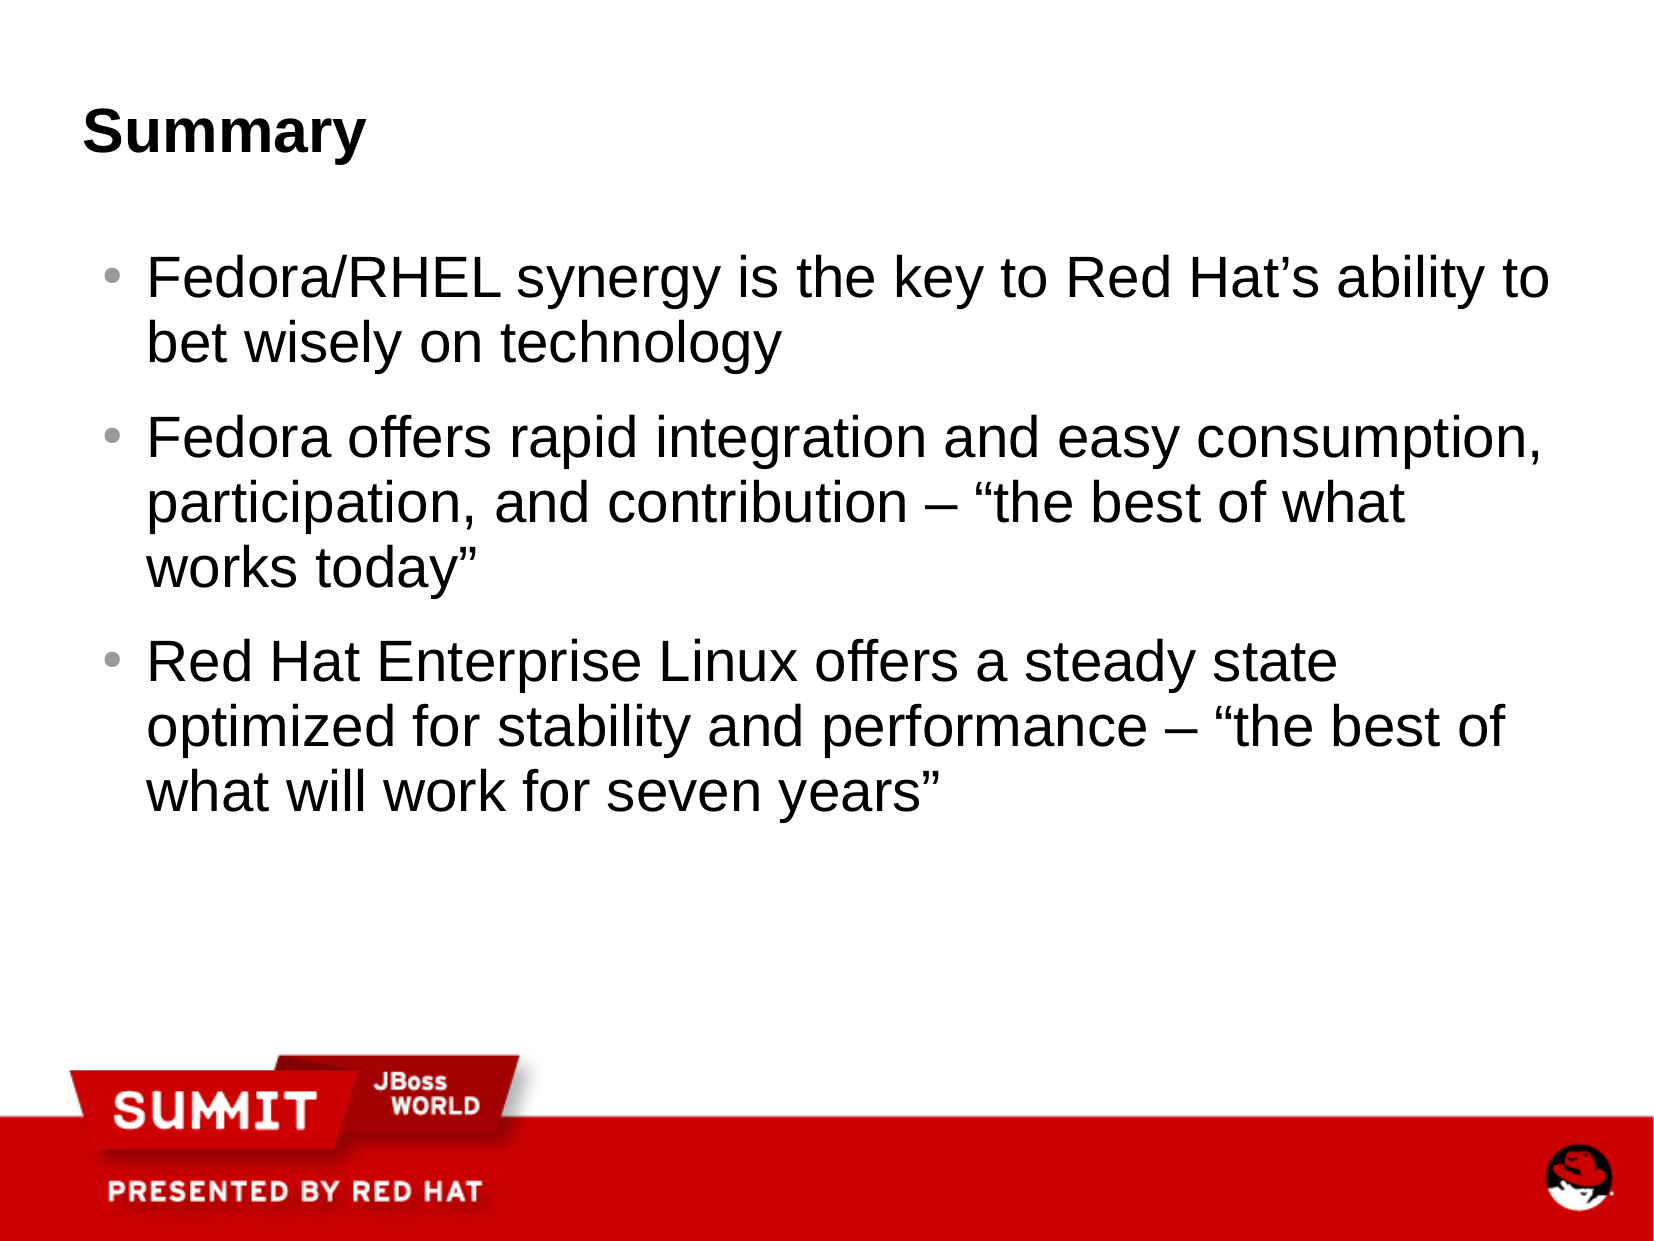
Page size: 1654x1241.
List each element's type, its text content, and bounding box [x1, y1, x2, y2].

list Fedora/RHEL synergy is the key to Red Hat’s ability to bet wisely on technology Fedora offers rapid integration and easy consumption, participation, and contribution – “the best of what works today” Red Hat Enterprise Linux offers a steady state optimized for stability and performance – “the best of what will work for seven years” [86, 244, 1576, 1039]
picture [0, 1043, 1654, 1241]
title Summary [82, 37, 1571, 226]
